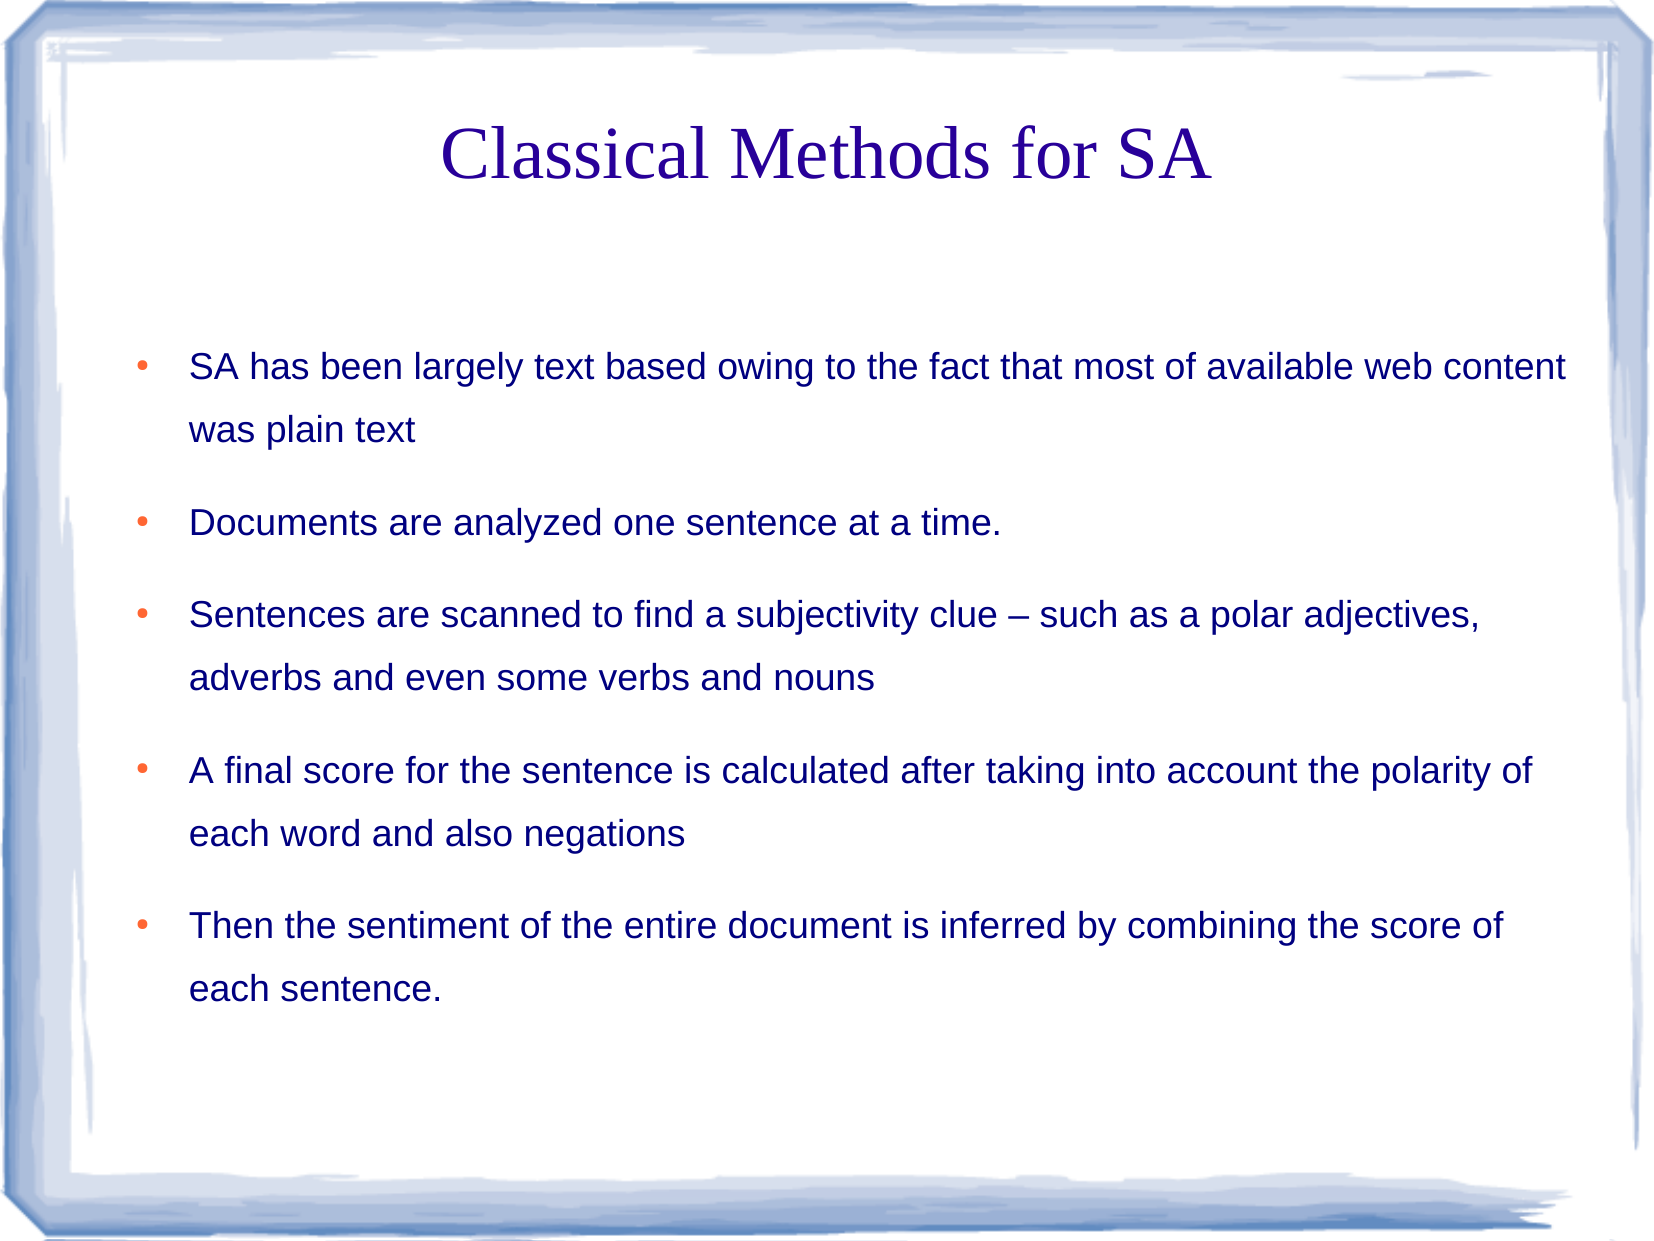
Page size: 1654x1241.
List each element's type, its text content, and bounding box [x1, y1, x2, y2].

list SA has been largely text based owing to the fact that most of available web content was plain text Documents are analyzed one sentence at a time. Sentences are scanned to find a subjectivity clue – such as a polar adjectives, adverbs and even some verbs and nouns A final score for the sentence is calculated after taking into account the polarity of each word and also negations Then the sentiment of the entire document is inferred by combining the score of each sentence. [118, 324, 1571, 1045]
title Classical Methods for SA [82, 49, 1571, 257]
picture [0, 0, 1654, 1241]
